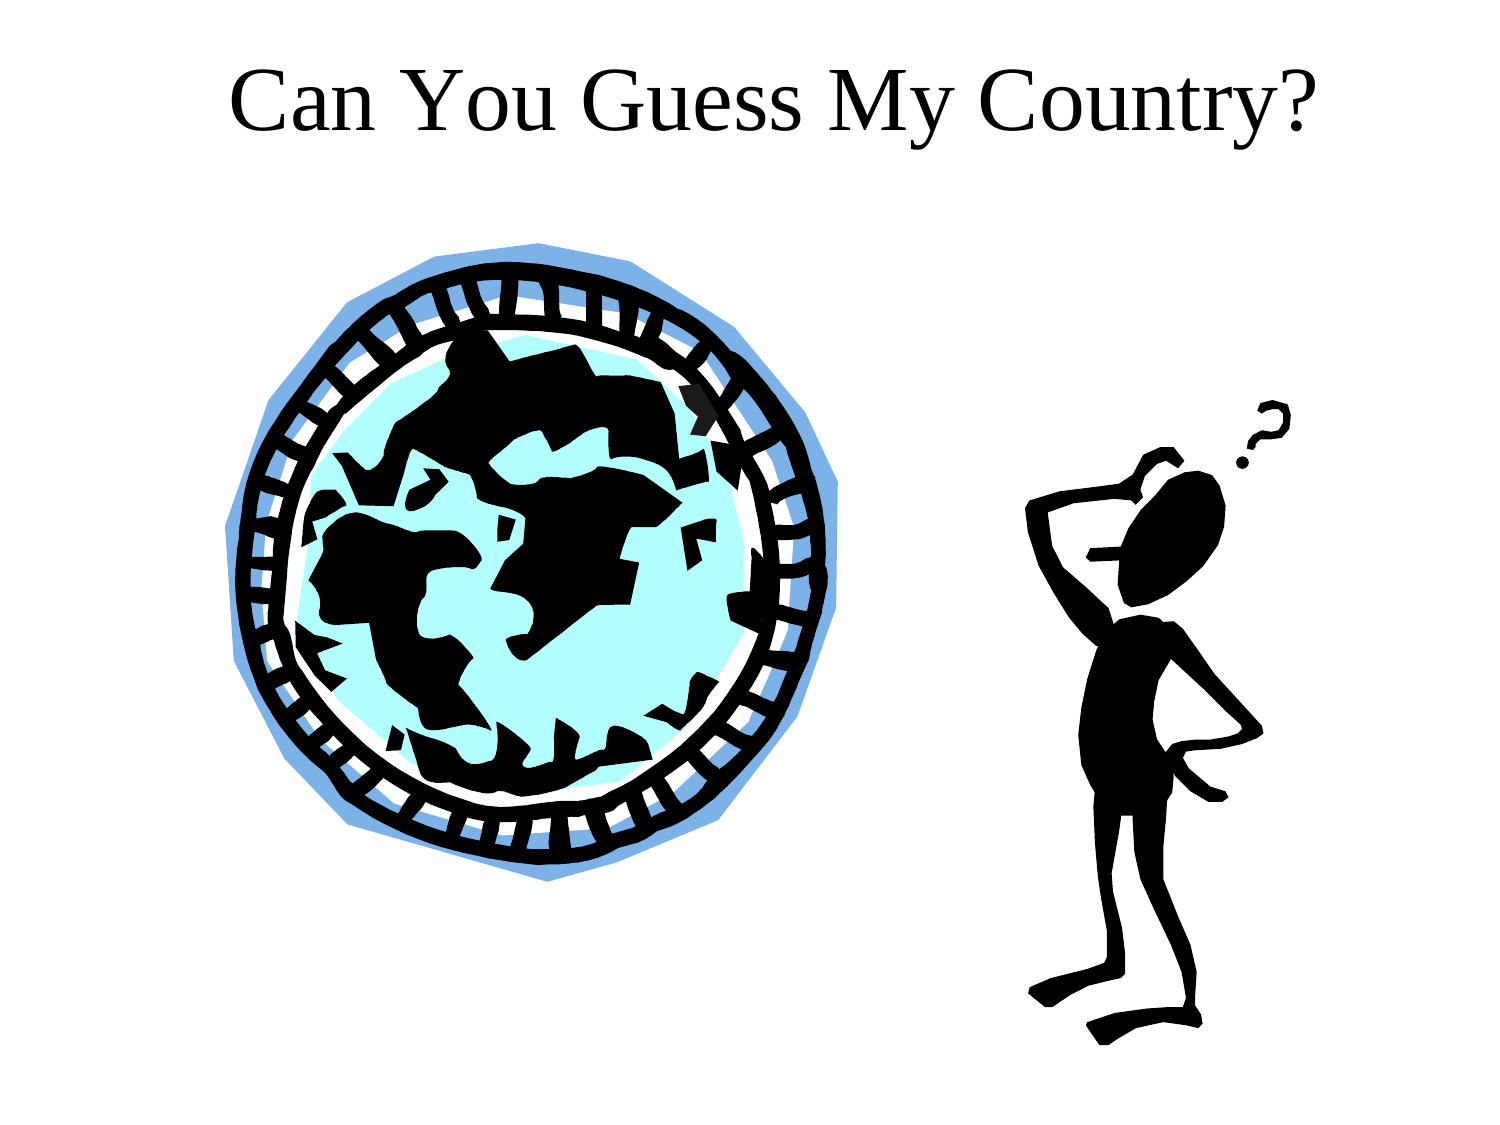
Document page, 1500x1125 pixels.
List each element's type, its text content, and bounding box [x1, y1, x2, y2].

title Can You Guess My Country? [137, 0, 1413, 188]
picture [225, 237, 844, 888]
picture [1025, 399, 1292, 1046]
